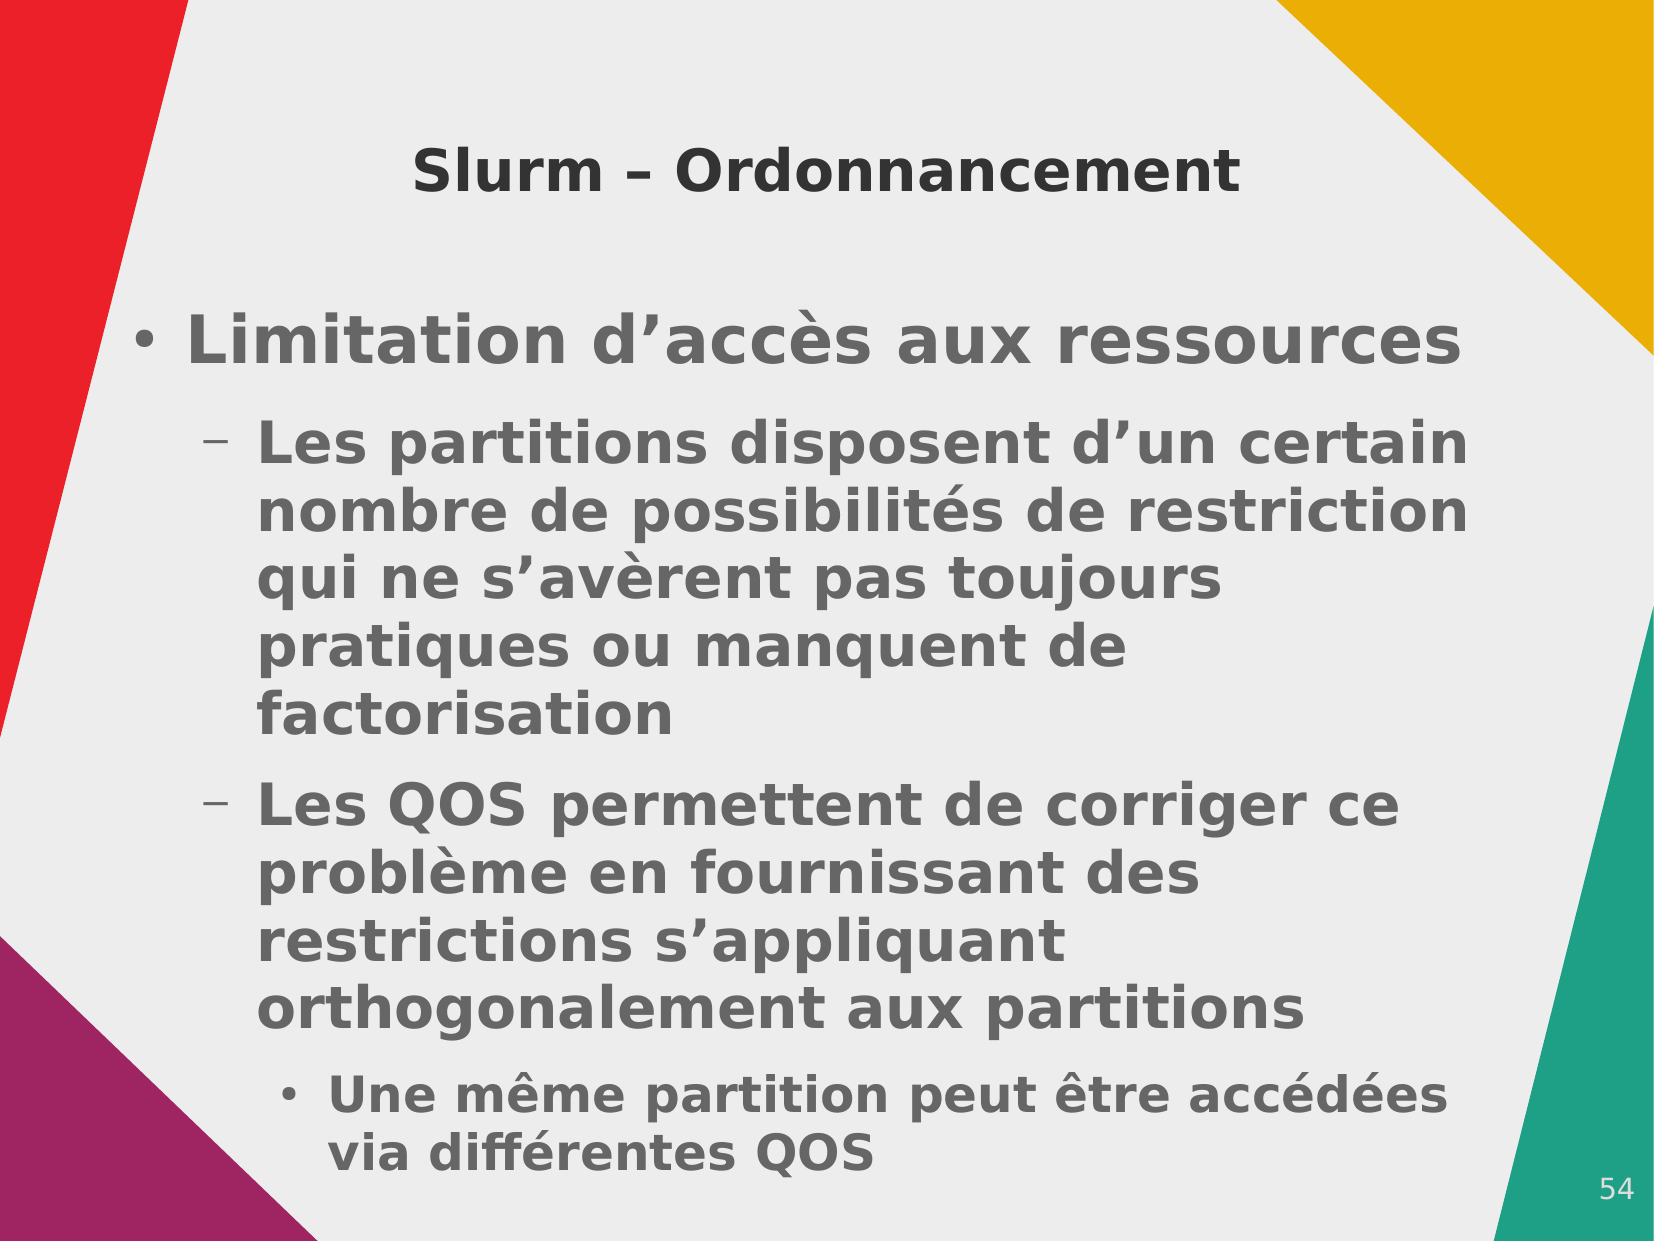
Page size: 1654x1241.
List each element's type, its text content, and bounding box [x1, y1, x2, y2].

title Slurm – Ordonnancement [114, 73, 1539, 271]
list Limitation d’accès aux ressources Les partitions disposent d’un certain nombre de possibilités de restriction qui ne s’avèrent pas toujours pratiques ou manquent de factorisation Les QOS permettent de corriger ce problème en fournissant des restrictions s’appliquant orthogonalement aux partitions Une même partition peut être accédées via différentes QOS [114, 302, 1539, 1217]
